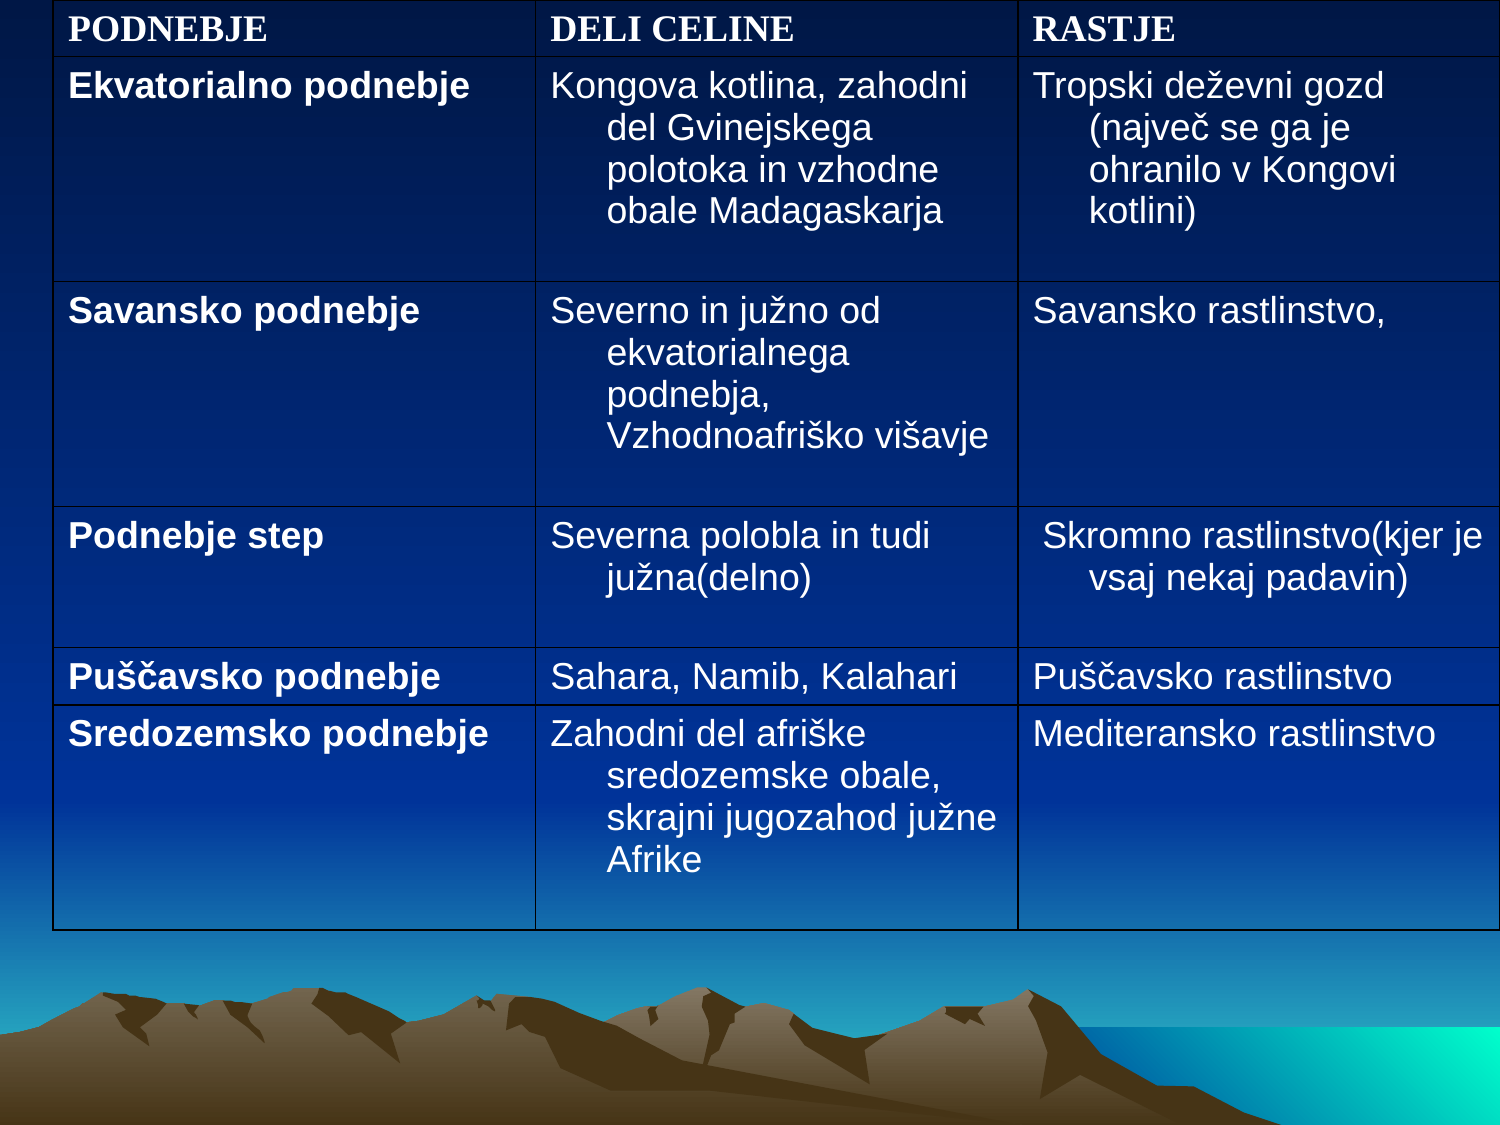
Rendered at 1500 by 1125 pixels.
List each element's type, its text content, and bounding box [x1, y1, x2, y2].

table_cell Mediteransko rastlinstvo [1019, 706, 1499, 929]
table_header PODNEBJE [54, 1, 535, 56]
table_cell Puščavsko podnebje [54, 648, 535, 704]
table_cell Tropski deževni gozd (največ se ga je ohranilo v Kongovi kotlini) [1019, 57, 1499, 281]
table_header DELI CELINE [536, 1, 1017, 56]
table_cell Savansko podnebje [54, 282, 535, 506]
table_cell Zahodni del afriške sredozemske obale, skrajni jugozahod južne Afrike [536, 706, 1017, 929]
table_cell Severna polobla in tudi južna(delno) [536, 507, 1017, 647]
table_cell Savansko rastlinstvo, [1019, 282, 1499, 506]
table_cell Skromno rastlinstvo(kjer je vsaj nekaj padavin) [1019, 507, 1499, 647]
table_cell Kongova kotlina, zahodni del Gvinejskega polotoka in vzhodne obale Madagaskarja [536, 57, 1017, 281]
table_header RASTJE [1019, 1, 1499, 56]
table_cell Sredozemsko podnebje [54, 706, 535, 929]
table_cell Severno in južno od ekvatorialnega podnebja, Vzhodnoafriško višavje [536, 282, 1017, 506]
table_cell Puščavsko rastlinstvo [1019, 648, 1499, 704]
table_cell Sahara, Namib, Kalahari [536, 648, 1017, 704]
table_cell Ekvatorialno podnebje [54, 57, 535, 281]
table_cell Podnebje step [54, 507, 535, 647]
